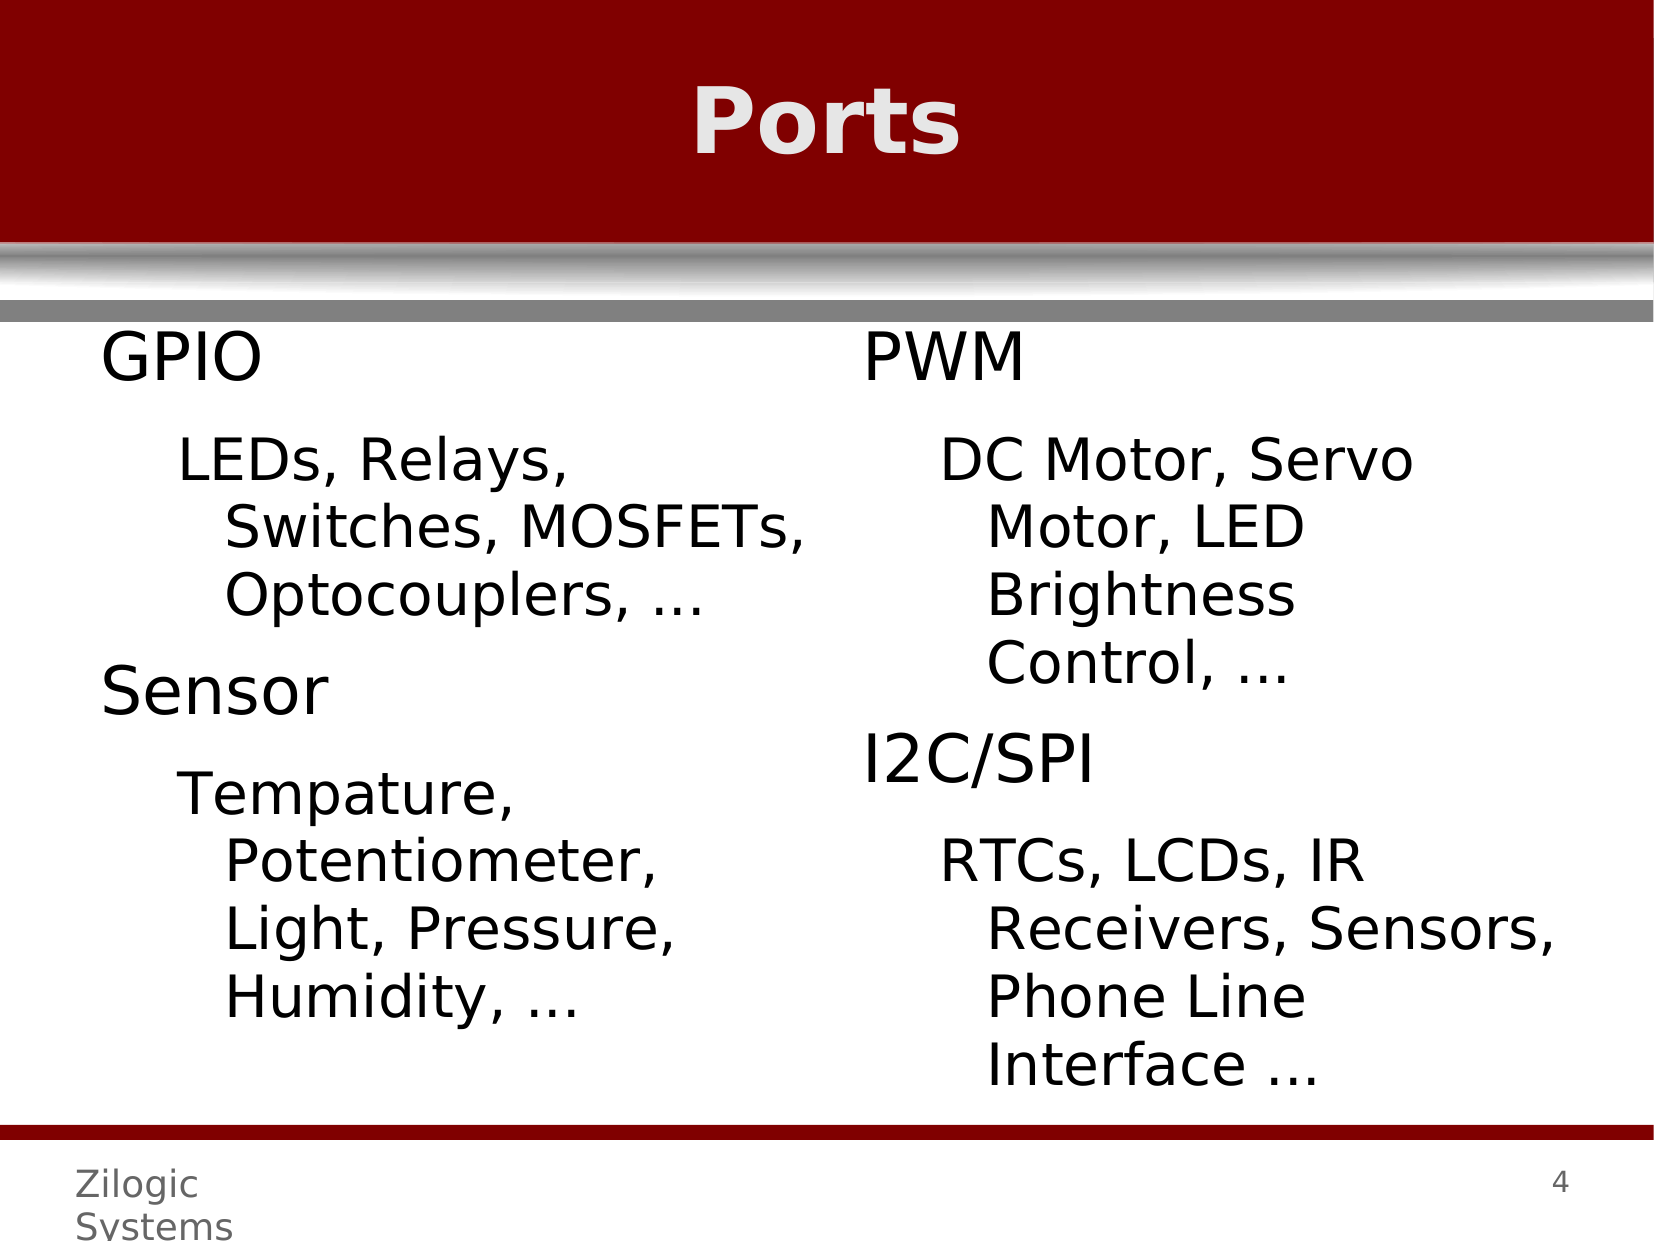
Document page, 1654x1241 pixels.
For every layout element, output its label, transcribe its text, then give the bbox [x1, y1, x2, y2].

list GPIO LEDs, Relays, Switches, MOSFETs, Optocouplers, ... Sensor Tempature, Potentiometer, Light, Pressure, Humidity, ... [82, 318, 809, 1109]
list PWM DC Motor, Servo Motor, LED Brightness Control, ... I2C/SPI RTCs, LCDs, IR Receivers, Sensors, Phone Line Interface ... [845, 318, 1572, 1094]
title Ports [82, 18, 1571, 226]
